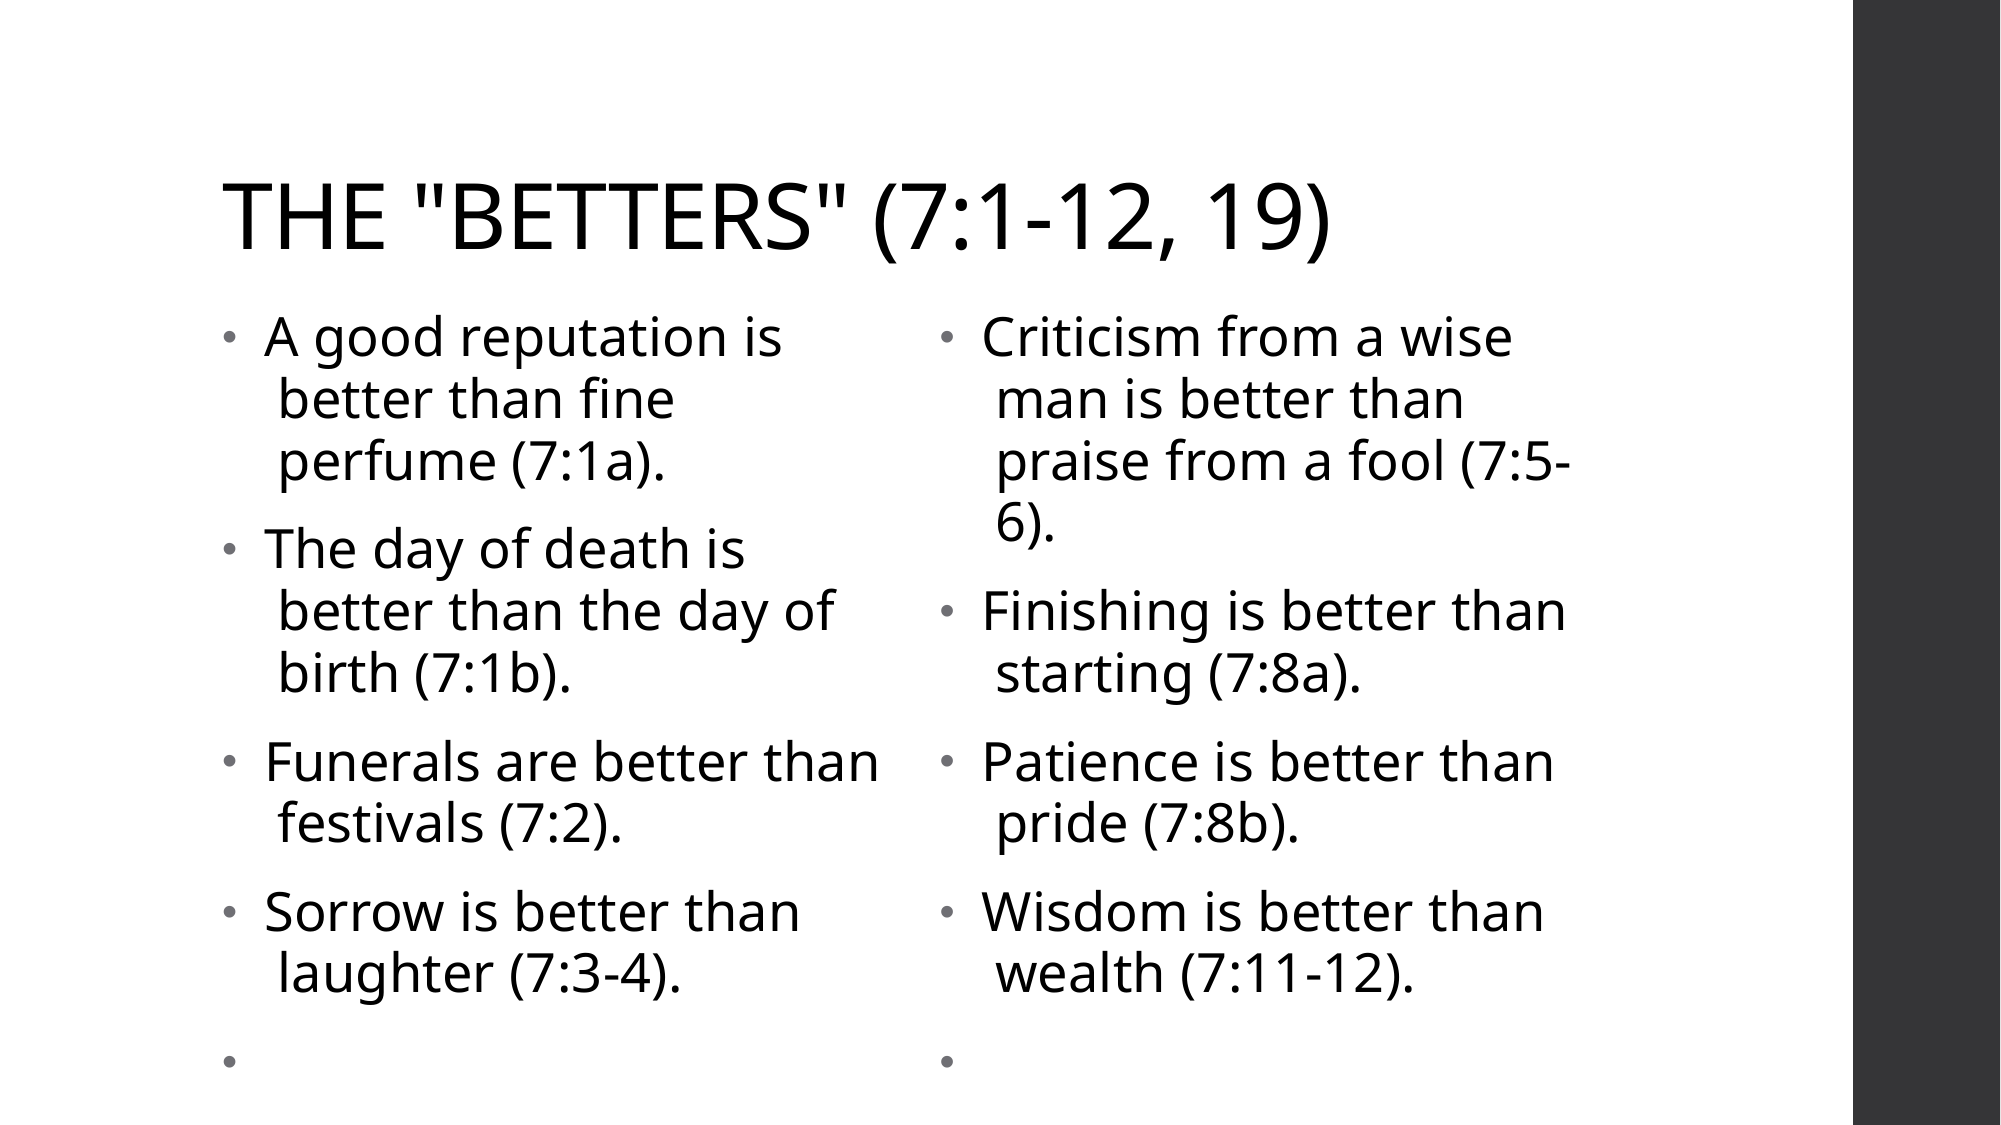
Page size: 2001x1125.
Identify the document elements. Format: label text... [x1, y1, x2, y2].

list A good reputation is better than fine perfume (7:1a). The day of death is better than the day of birth (7:1b). Funerals are better than festivals (7:2). Sorrow is better than laughter (7:3-4). [207, 299, 900, 1014]
list Criticism from a wise man is better than praise from a fool (7:5-6). Finishing is better than starting (7:8a). Patience is better than pride (7:8b). Wisdom is better than wealth (7:11-12). [924, 299, 1617, 1014]
title THE "BETTERS" (7:1-12, 19) [206, 60, 1797, 278]
